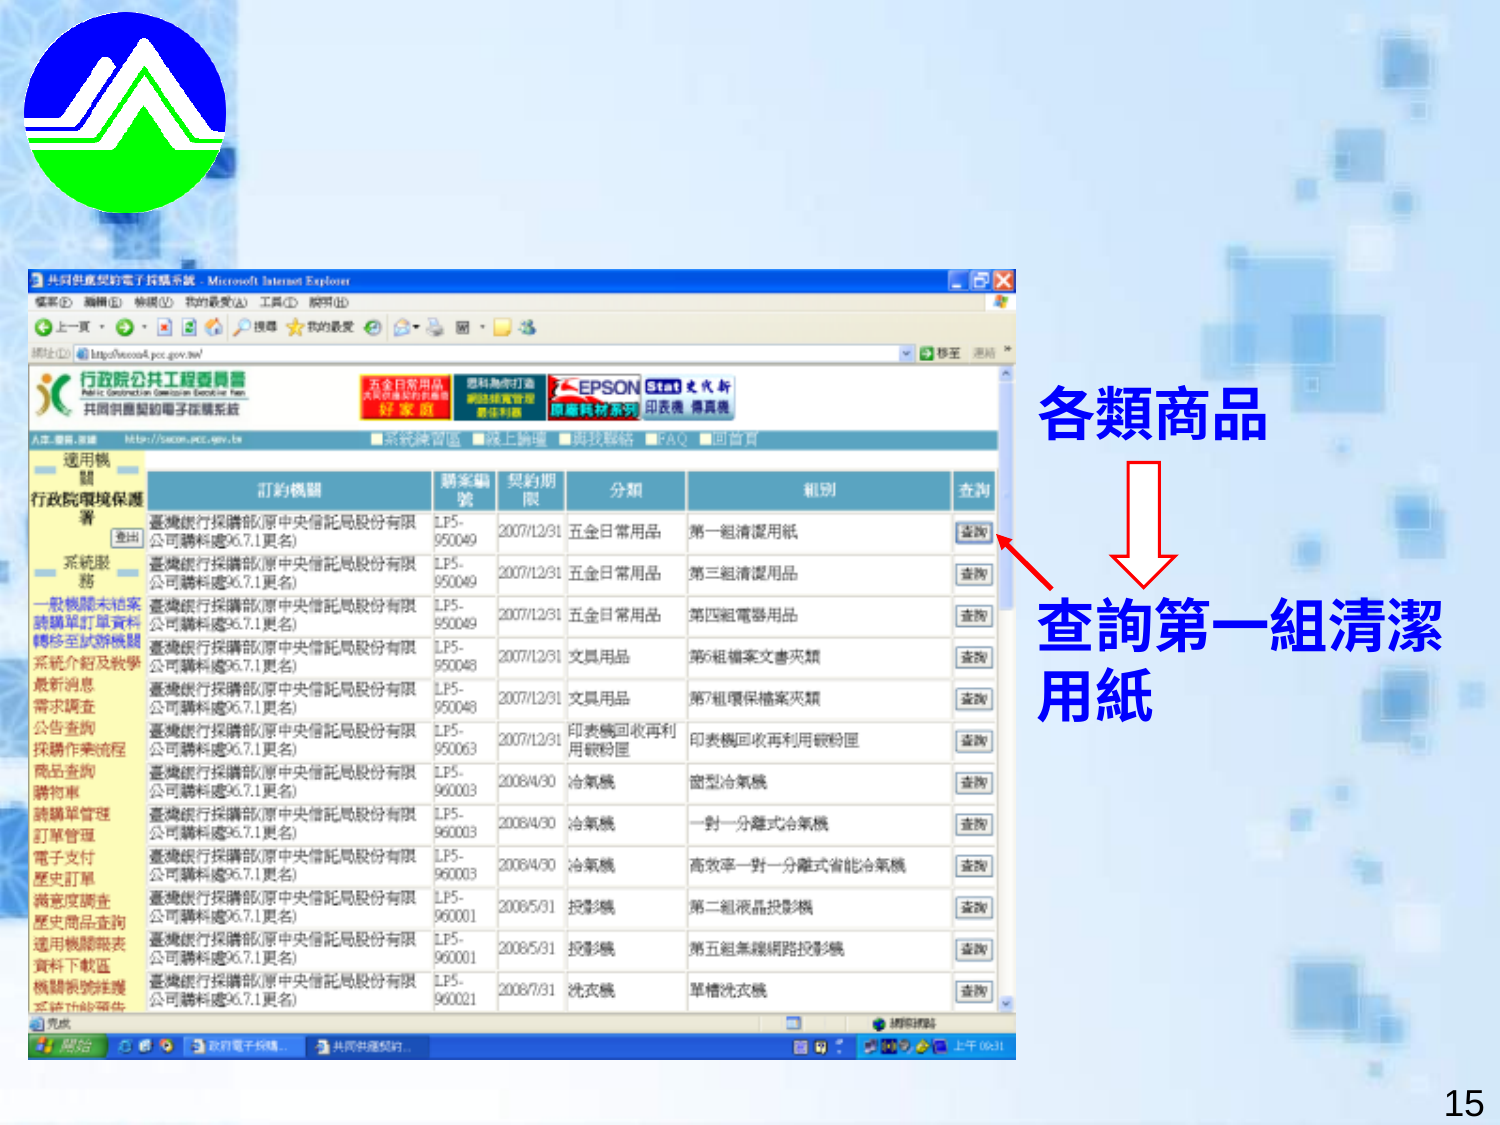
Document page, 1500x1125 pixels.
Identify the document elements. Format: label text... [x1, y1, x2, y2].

text_box 各類商品 [1034, 369, 1474, 445]
picture [0, 0, 1500, 1125]
text_box 查詢第一組清潔用紙 [1033, 587, 1497, 651]
text_box [1112, 462, 1176, 587]
